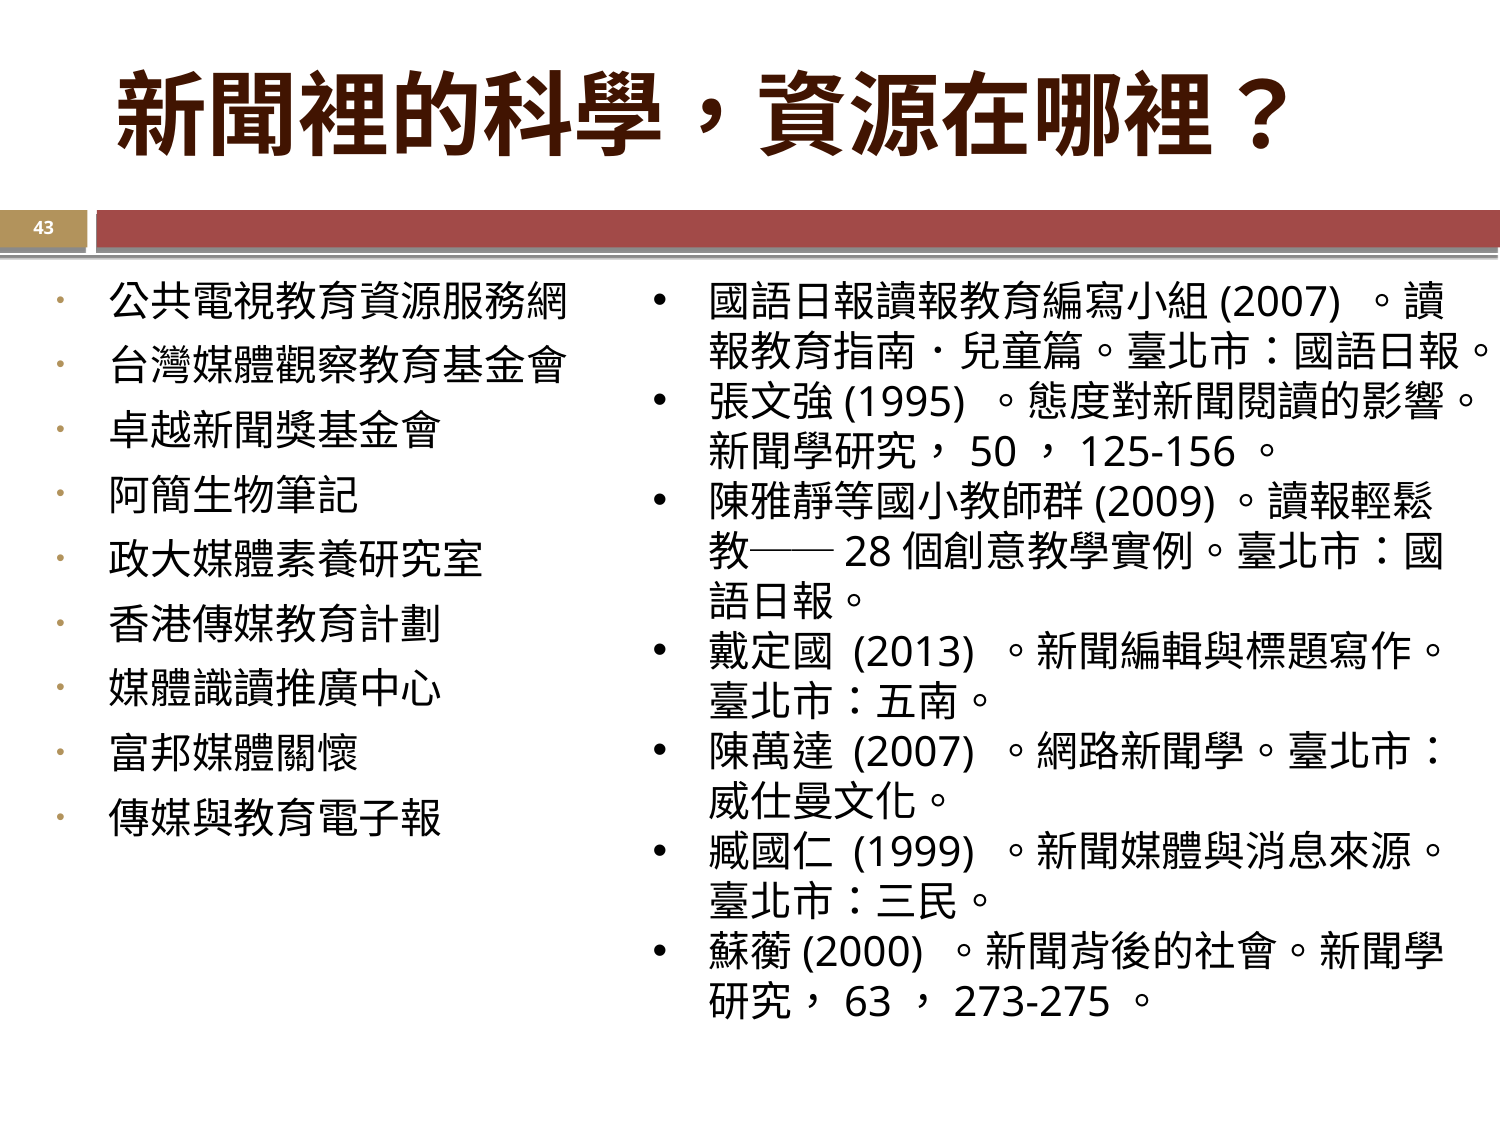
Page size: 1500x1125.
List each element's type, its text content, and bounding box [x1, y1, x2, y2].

text_box 新聞裡的科學，資源在哪裡？ [100, 30, 1438, 194]
slide_number <編號> [0, 208, 88, 249]
list 公共電視教育資源服務網 台灣媒體觀察教育基金會 卓越新聞獎基金會 阿簡生物筆記 政大媒體素養研究室 香港傳媒教育計劃 媒體識讀推廣中心 富邦媒體關懷 傳媒與教育電子報 [41, 267, 597, 905]
text_box 國語日報讀報教育編寫小組(2007) 。讀報教育指南．兒童篇。臺北市：國語日報。 張文強(1995) 。態度對新聞閱讀的影響。新聞學研究，50，125-156。 陳雅靜等國小教師群(2009)。讀報輕鬆教──28個創意教學實例。臺北市：國語日報。 戴定國 (2013) 。新聞編輯與標題寫作。臺北市：五南。 陳萬達 (2007) 。網路新聞學。臺北市：威仕曼文化。 臧國仁 (1999) 。新聞媒體與消息來源。臺北市：三民。 蘇蘅(2000) 。新聞背後的社會。新聞學研究，63，273-275。 [637, 267, 1483, 1033]
